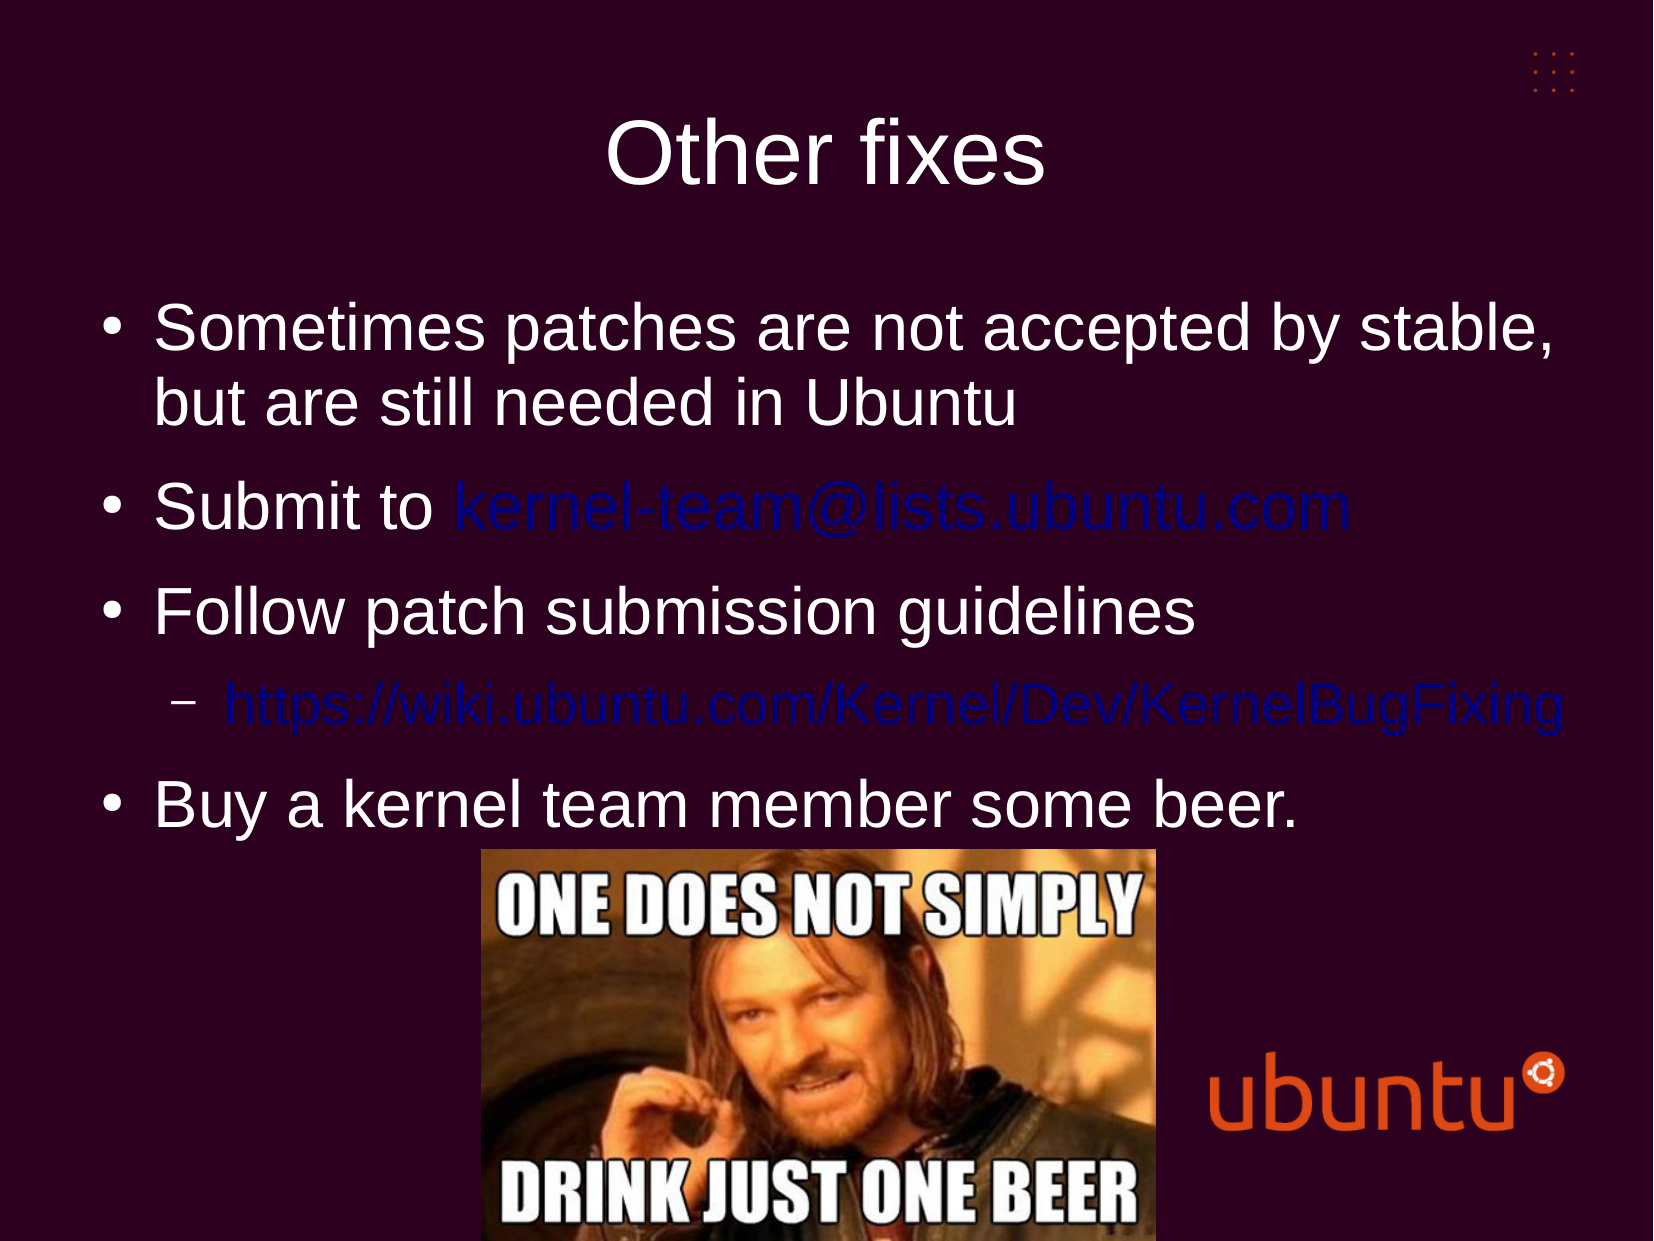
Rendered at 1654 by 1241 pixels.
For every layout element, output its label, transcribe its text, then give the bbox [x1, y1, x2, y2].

list Sometimes patches are not accepted by stable, but are still needed in Ubuntu Submit to kernel-team@lists.ubuntu.com Follow patch submission guidelines https://wiki.ubuntu.com/Kernel/Dev/KernelBugFixing Buy a kernel team member some beer. [82, 290, 1571, 1010]
picture [481, 849, 1653, 1241]
picture [1571, 49, 1575, 94]
title Other fixes [82, 49, 1571, 257]
